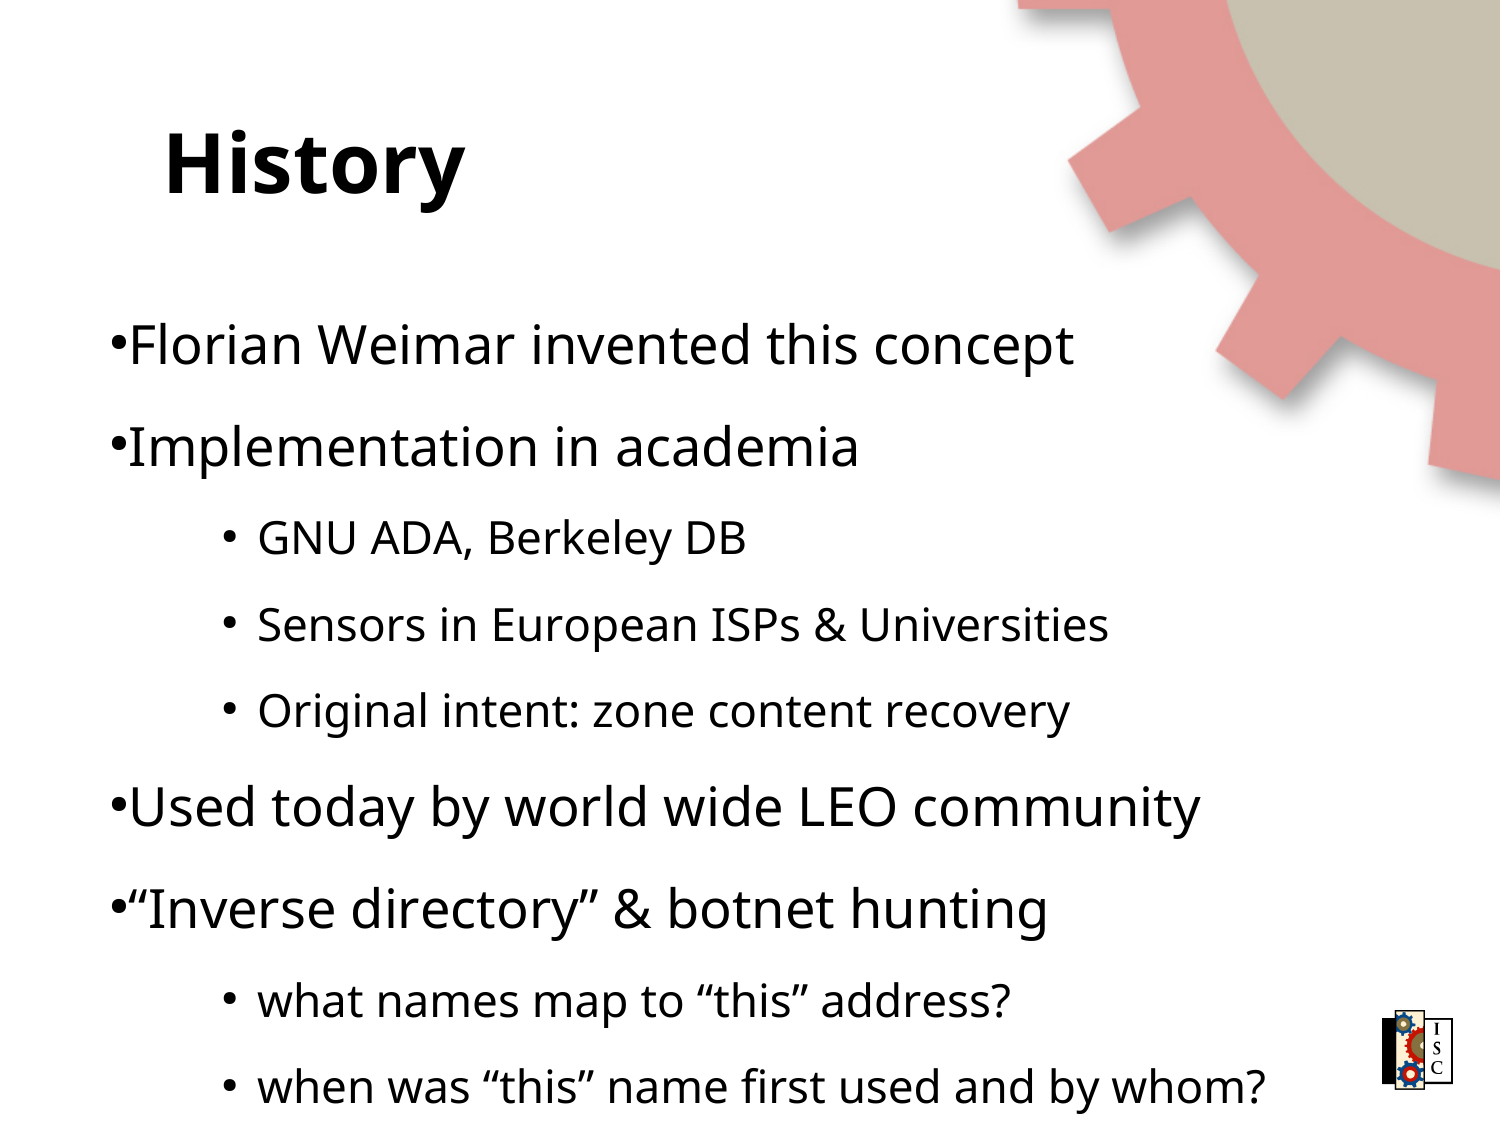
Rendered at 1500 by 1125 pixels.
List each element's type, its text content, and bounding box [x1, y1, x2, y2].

list Florian Weimar invented this concept Implementation in academia GNU ADA, Berkeley DB Sensors in European ISPs & Universities Original intent: zone content recovery Used today by world wide LEO community “Inverse directory” & botnet hunting what names map to “this” address? when was “this” name first used and by whom? who has looked up “this” botnet C&C name? [91, 295, 1406, 1110]
picture [0, 0, 1500, 1125]
title History [162, 30, 1473, 276]
